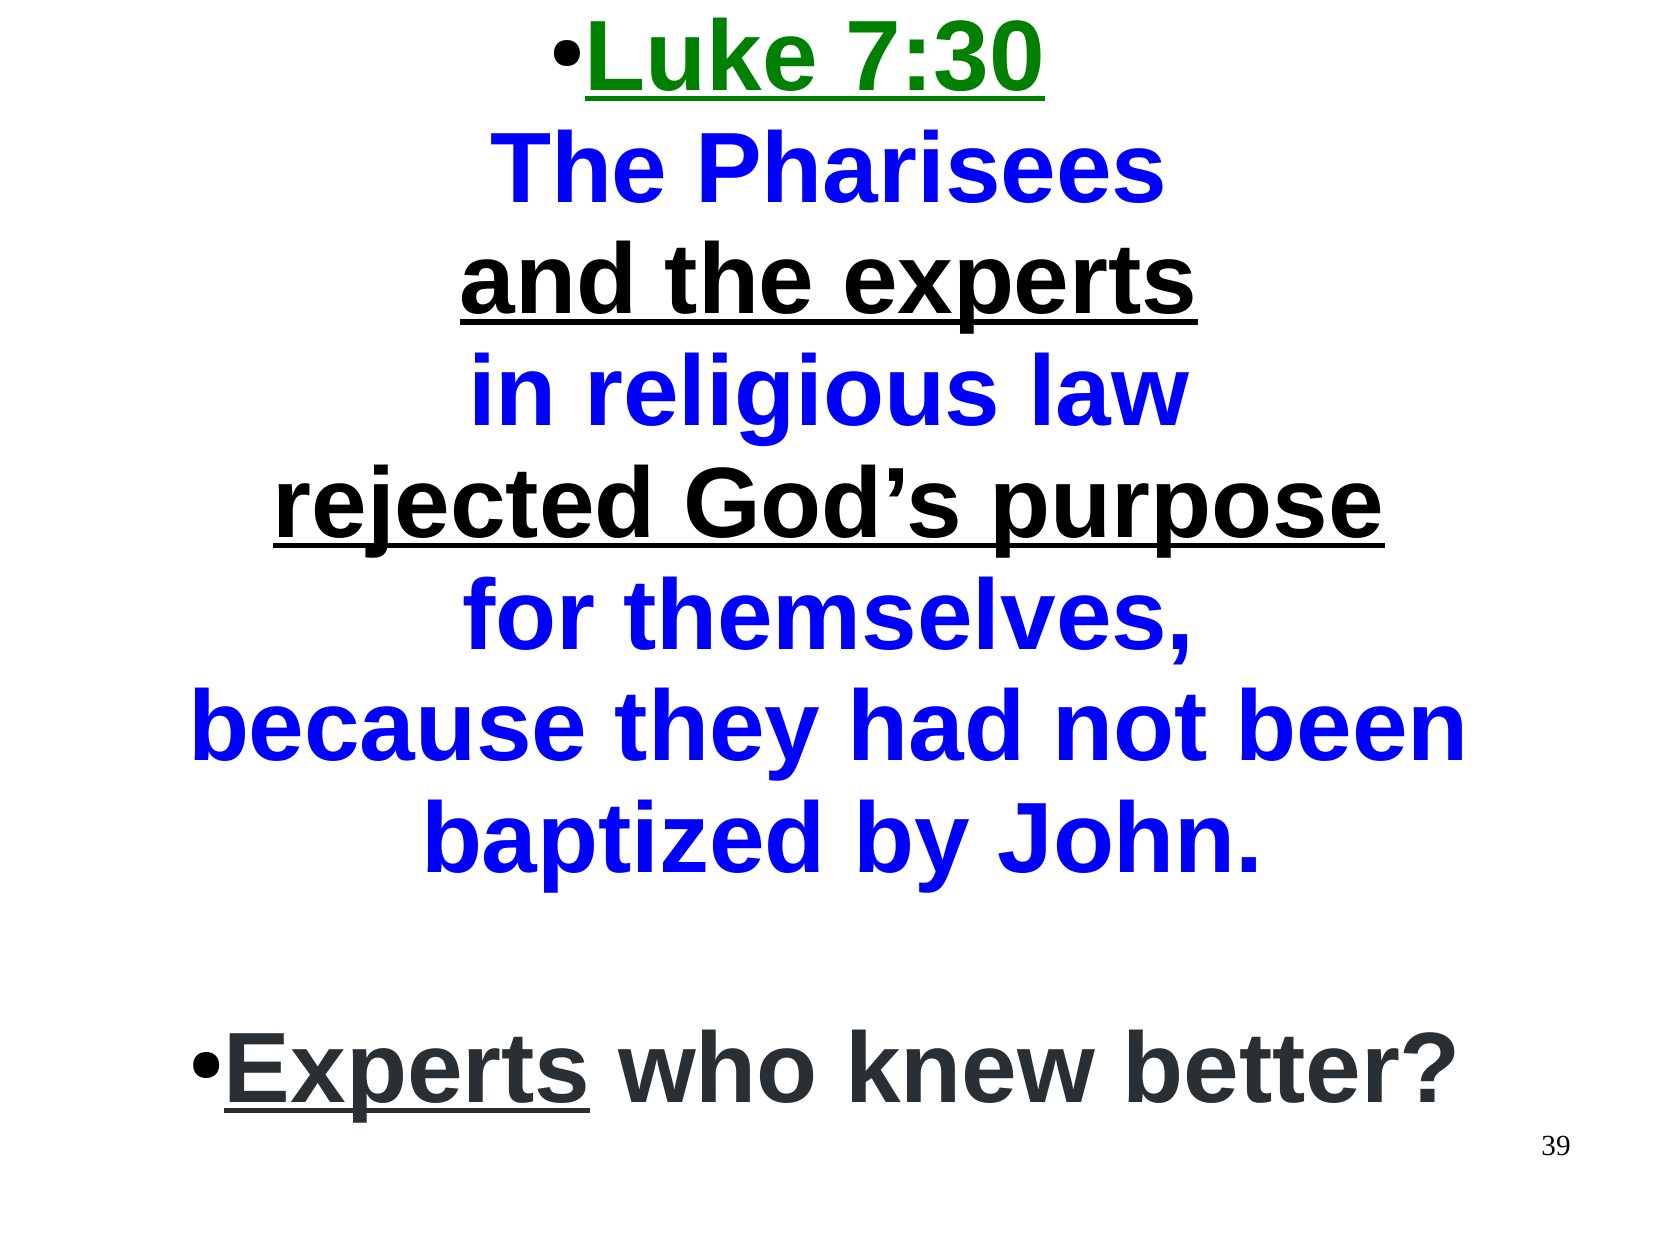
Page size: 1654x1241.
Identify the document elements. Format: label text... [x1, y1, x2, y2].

list Luke 7:30 The Pharisees and the experts in religious law rejected God’s purpose for themselves, because they had not been baptized by John. Experts who knew better? [0, 0, 1651, 1238]
